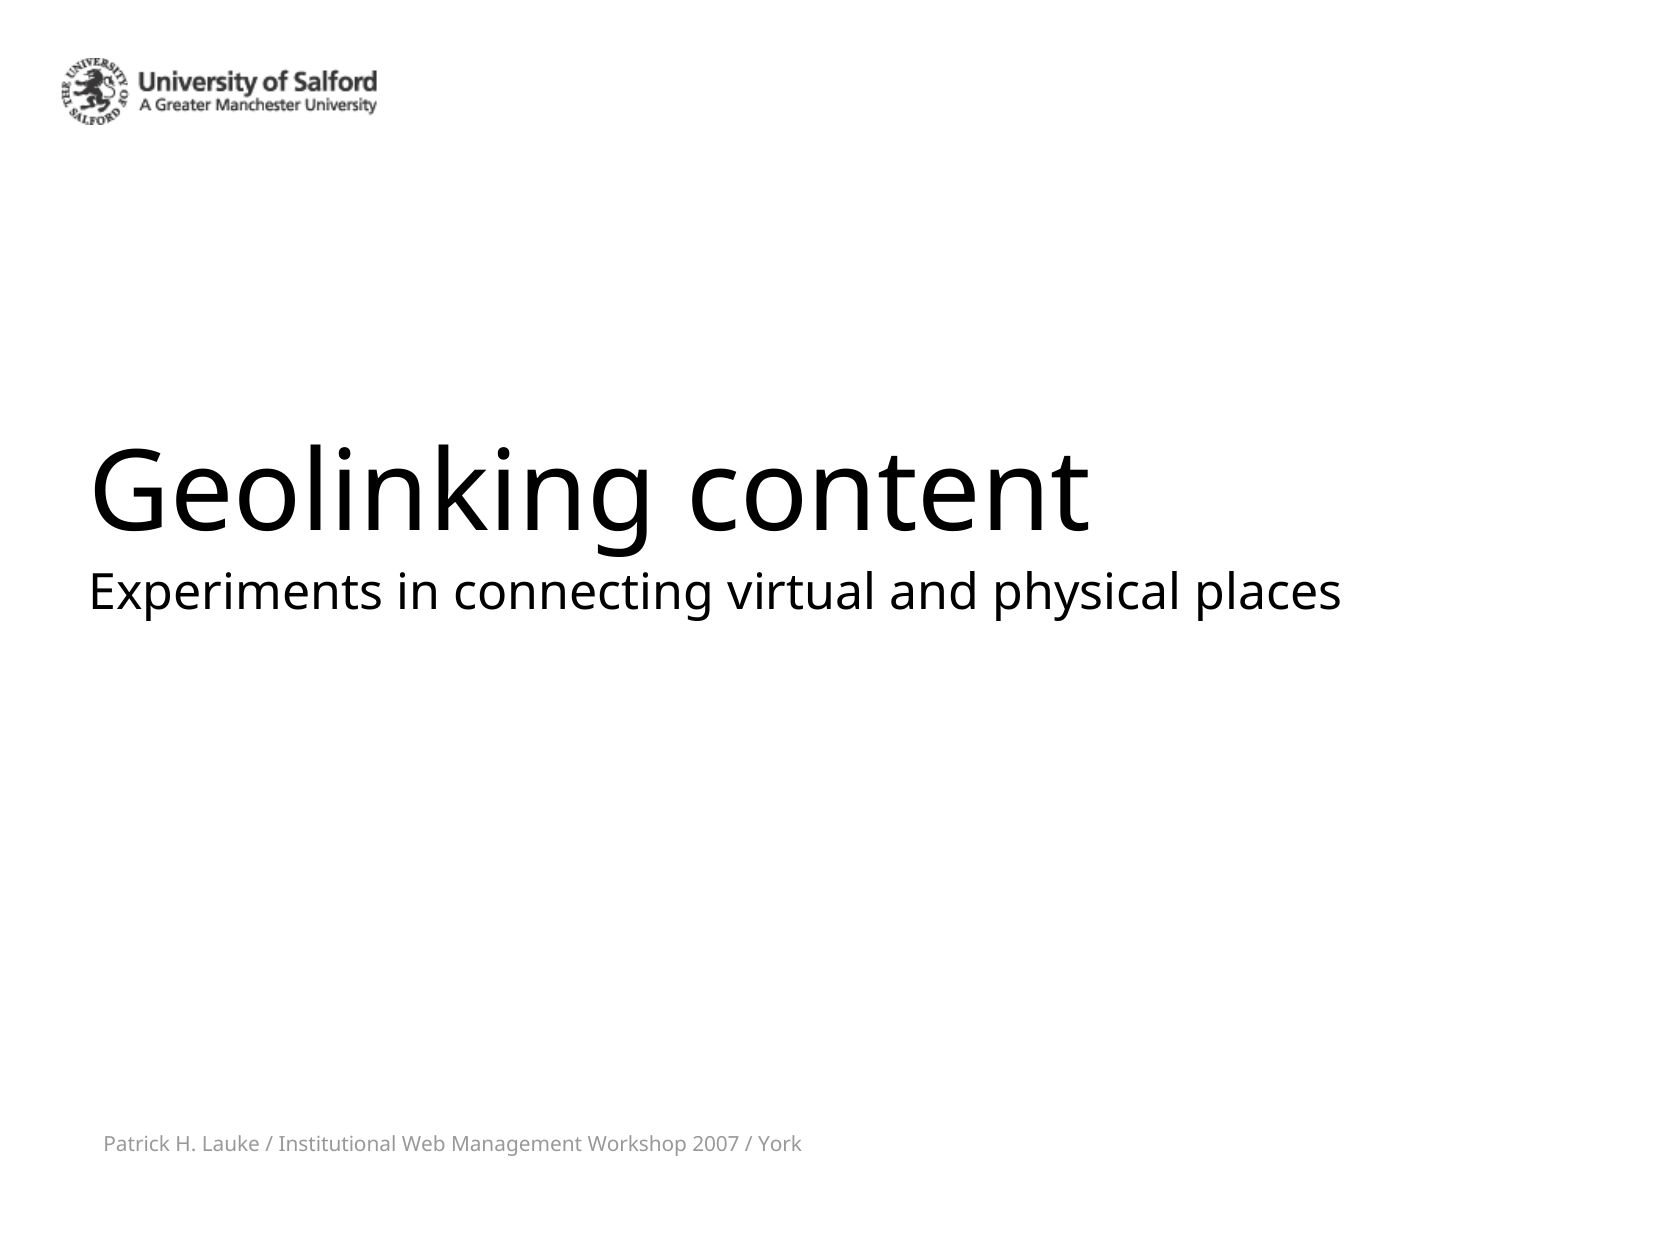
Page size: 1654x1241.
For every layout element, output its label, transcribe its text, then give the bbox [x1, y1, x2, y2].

subtitle Experiments in connecting virtual and physical places [88, 561, 1571, 621]
text_box Patrick H. Lauke / Institutional Web Management Workshop 2007 / York [88, 1122, 1565, 1162]
picture [59, 58, 380, 125]
title Geolinking content [88, 413, 1571, 561]
